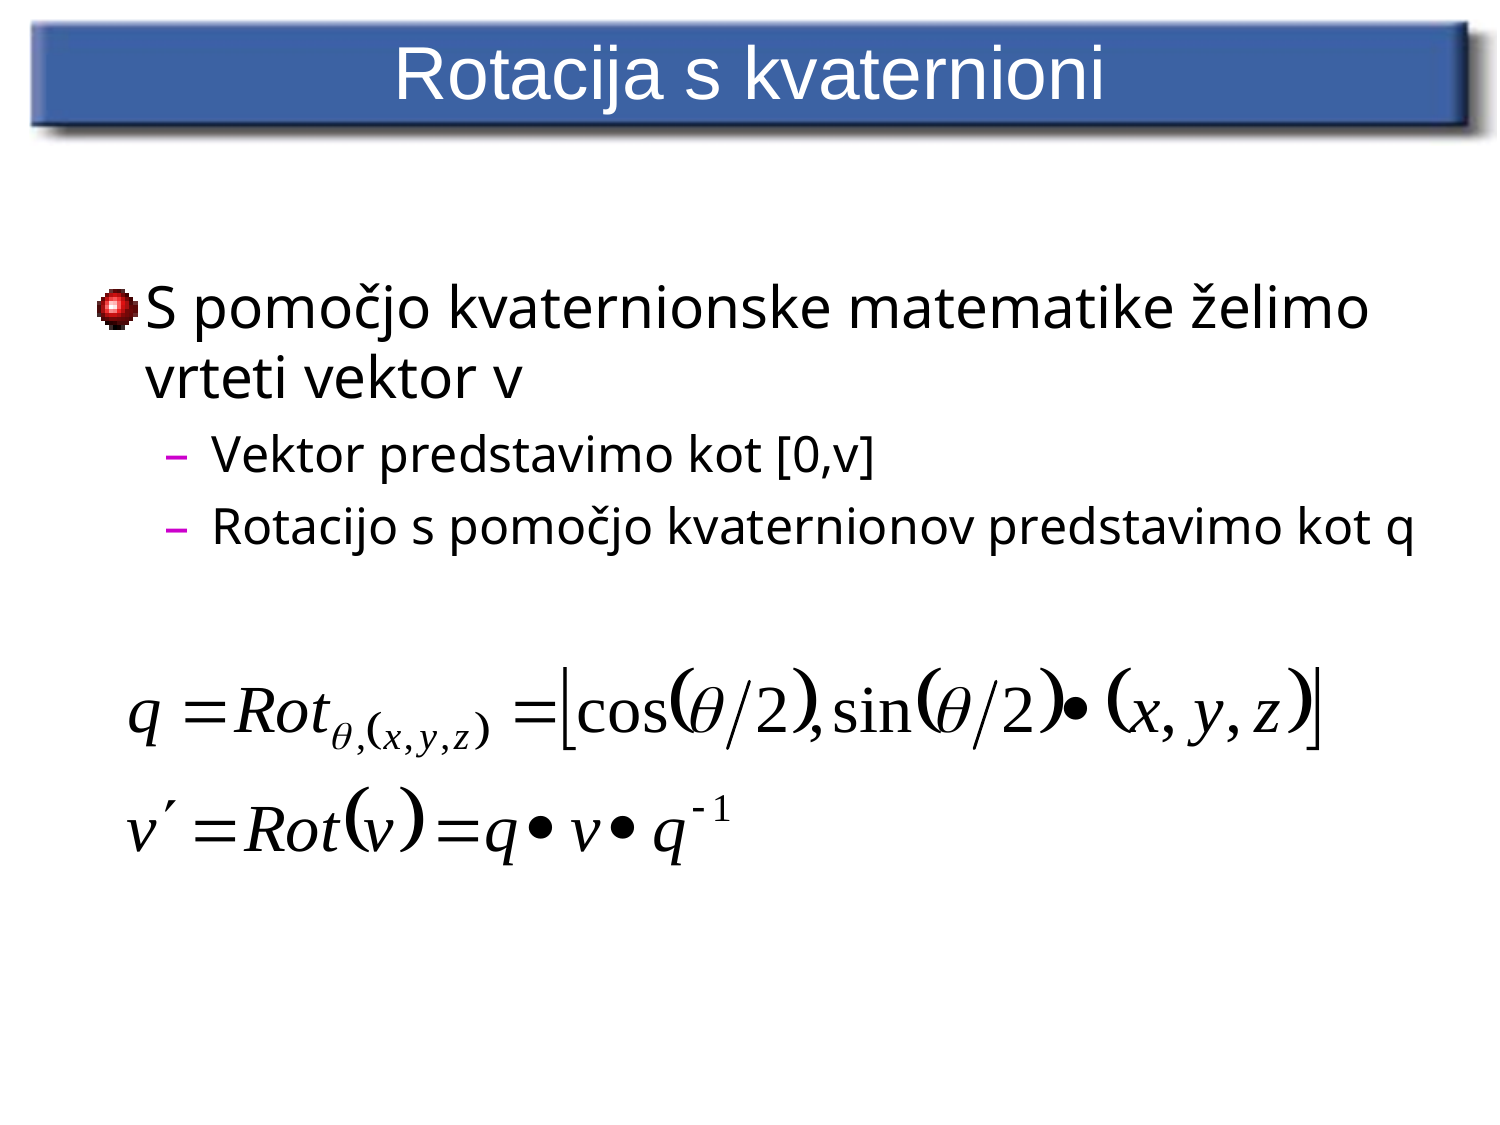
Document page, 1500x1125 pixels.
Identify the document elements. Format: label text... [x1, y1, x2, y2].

chart [116, 667, 1335, 881]
picture [29, 18, 1497, 146]
list S pomočjo kvaternionske matematike želimo vrteti vektor v Vektor predstavimo kot [0,v] Rotacijo s pomočjo kvaternionov predstavimo kot q [74, 262, 1450, 1006]
title Rotacija s kvaternioni [112, 0, 1388, 122]
